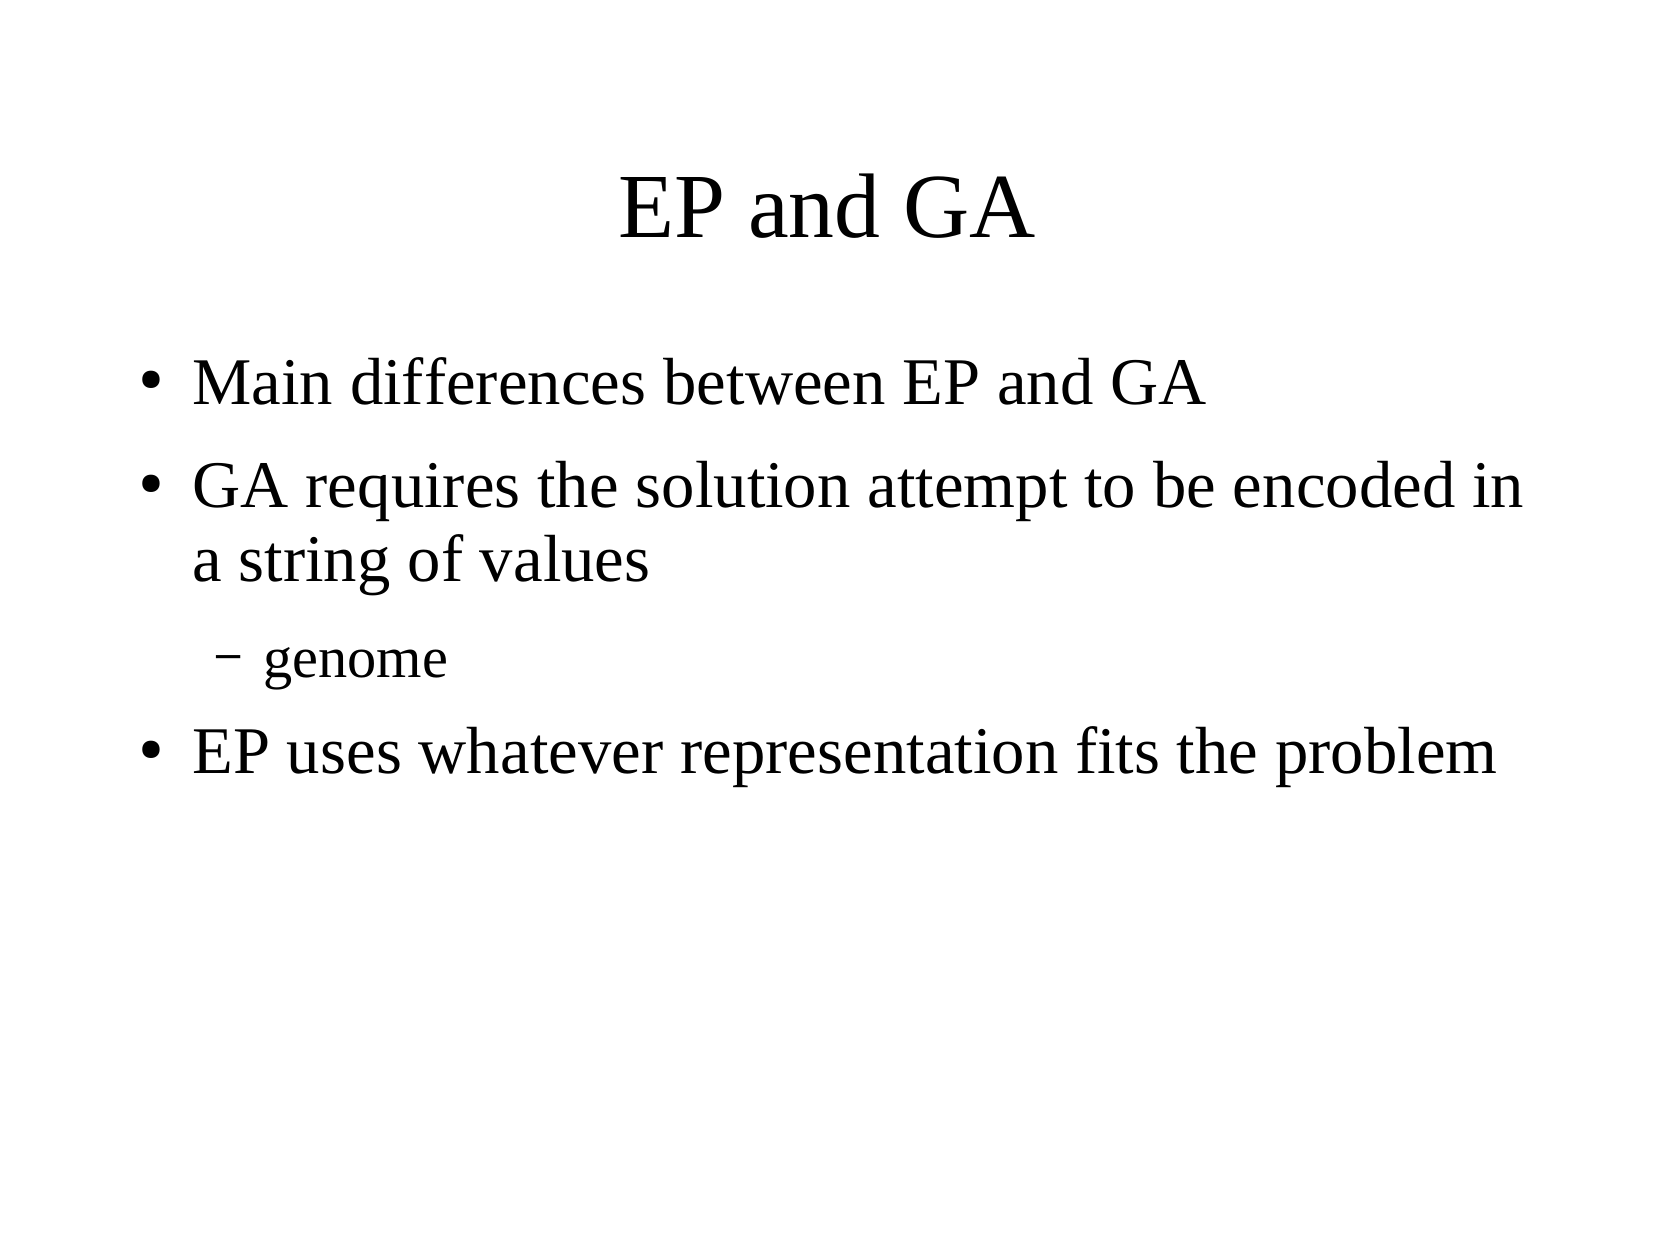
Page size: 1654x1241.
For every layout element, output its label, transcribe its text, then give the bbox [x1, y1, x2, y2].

list Main differences between EP and GA GA requires the solution attempt to be encoded in a string of values genome EP uses whatever representation fits the problem [121, 344, 1534, 1127]
title EP and GA [121, 102, 1534, 311]
